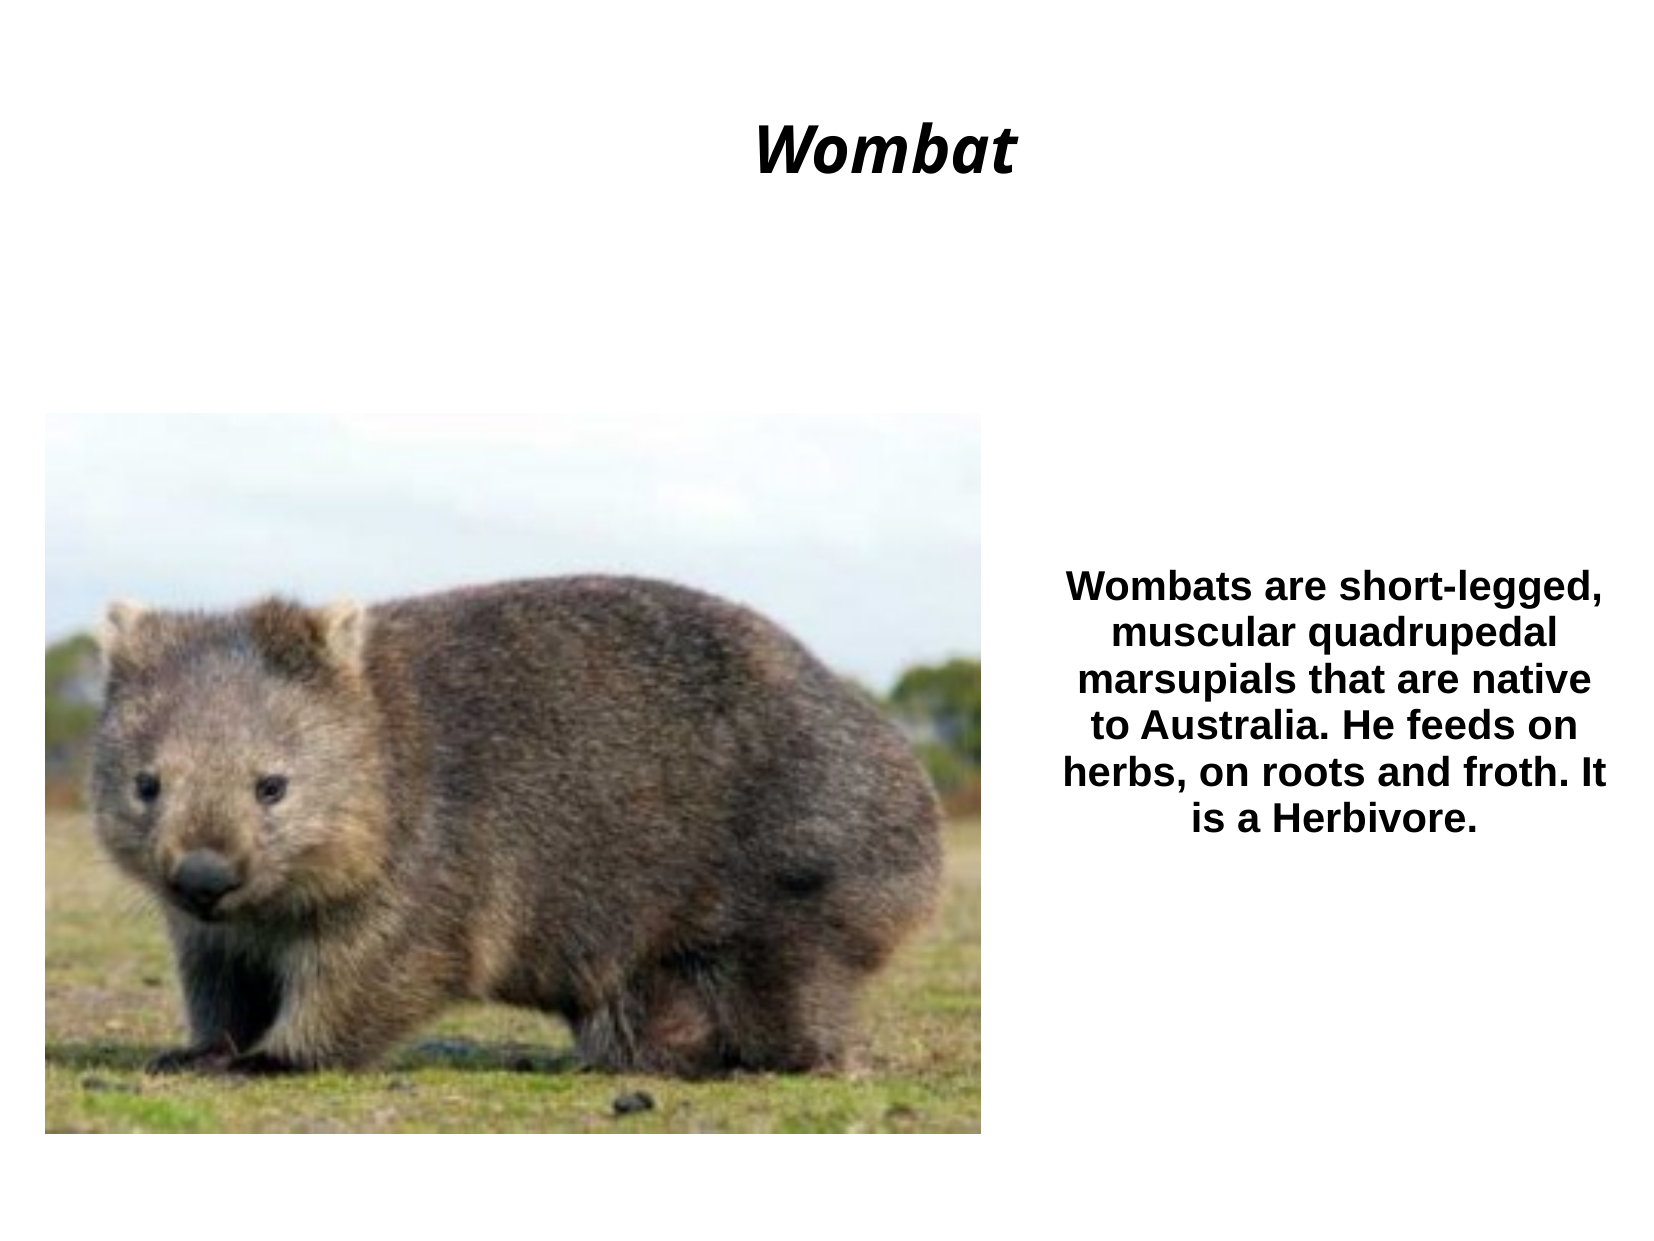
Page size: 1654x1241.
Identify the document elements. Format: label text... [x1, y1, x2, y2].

text_box Wombat [590, 94, 1182, 204]
text_box Wombats are short-legged, muscular quadrupedal marsupials that are native to Australia. He feeds on herbs, on roots and froth. It is a Herbivore. [1039, 555, 1630, 957]
picture [45, 413, 981, 1134]
